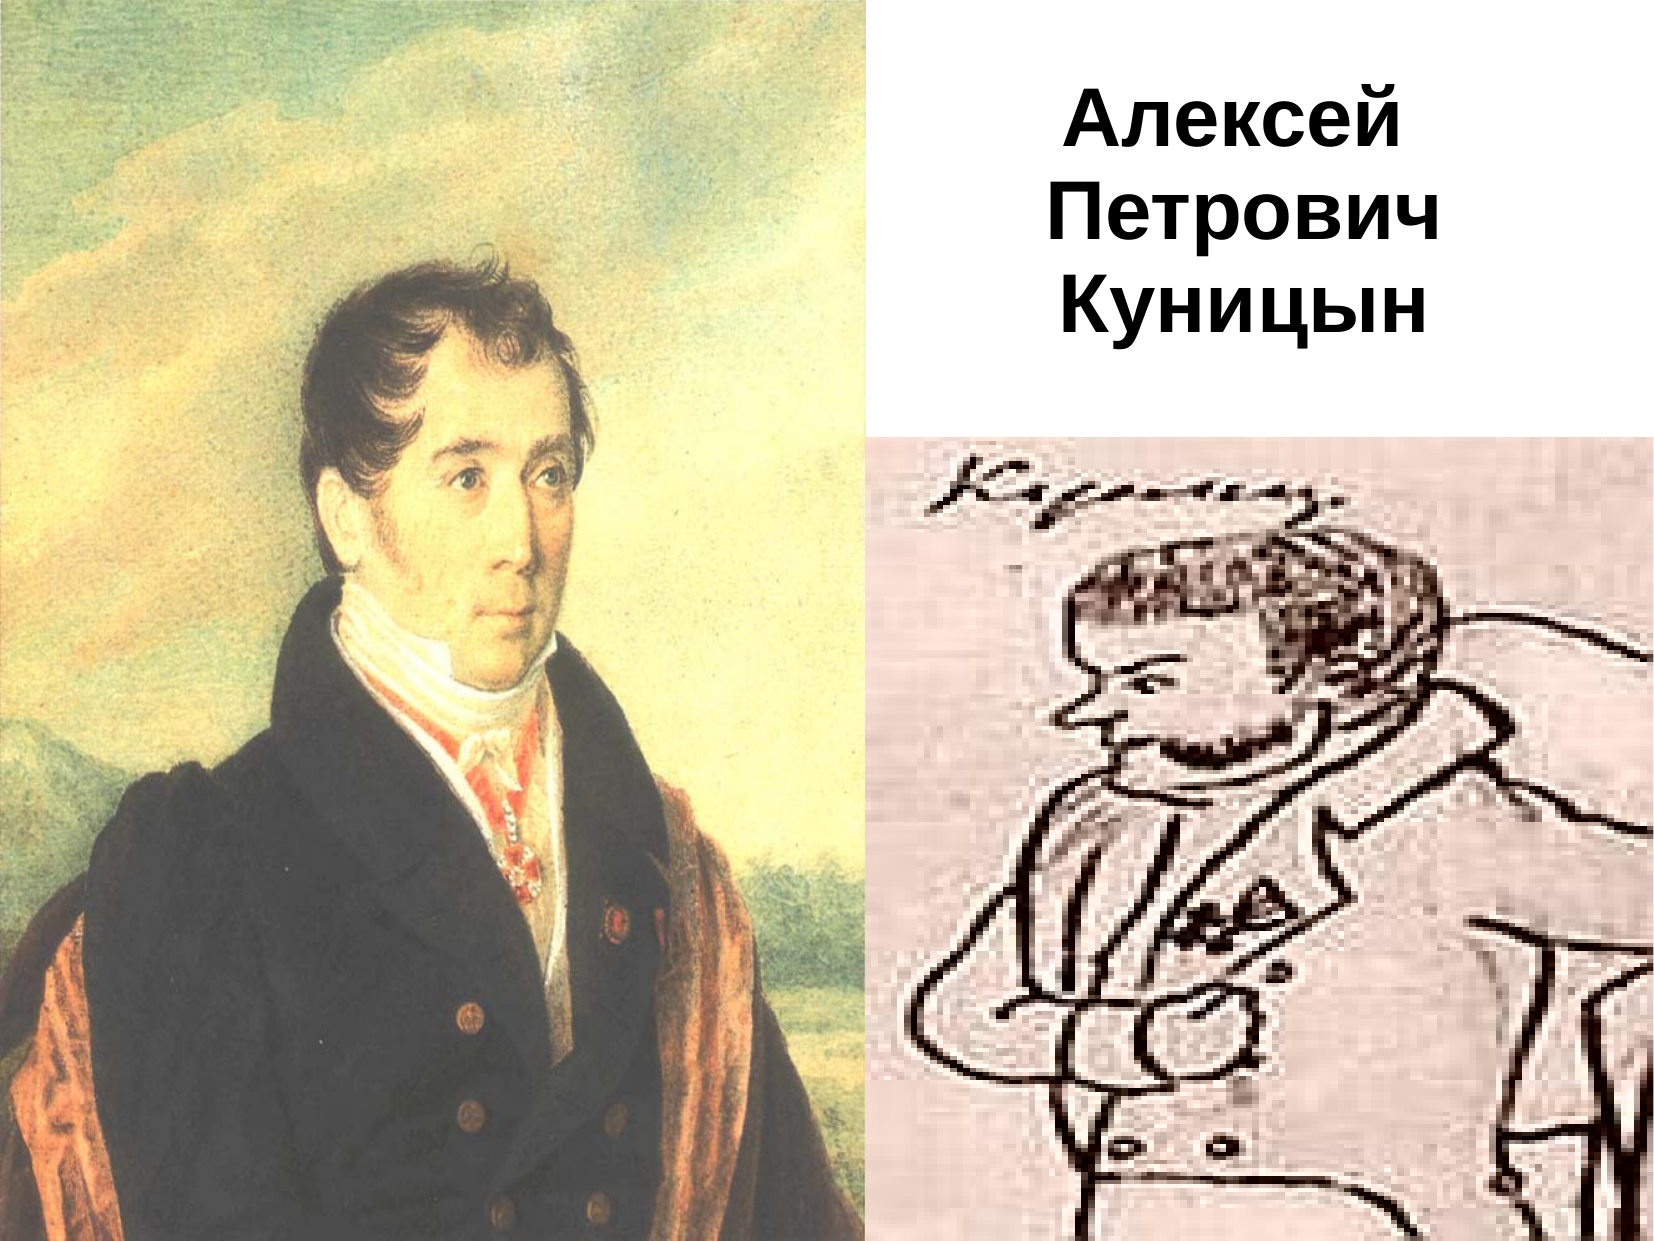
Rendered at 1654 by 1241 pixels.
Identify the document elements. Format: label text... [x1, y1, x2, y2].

title Алексей Петрович Куницын [918, 37, 1571, 385]
picture [0, 0, 1654, 1241]
